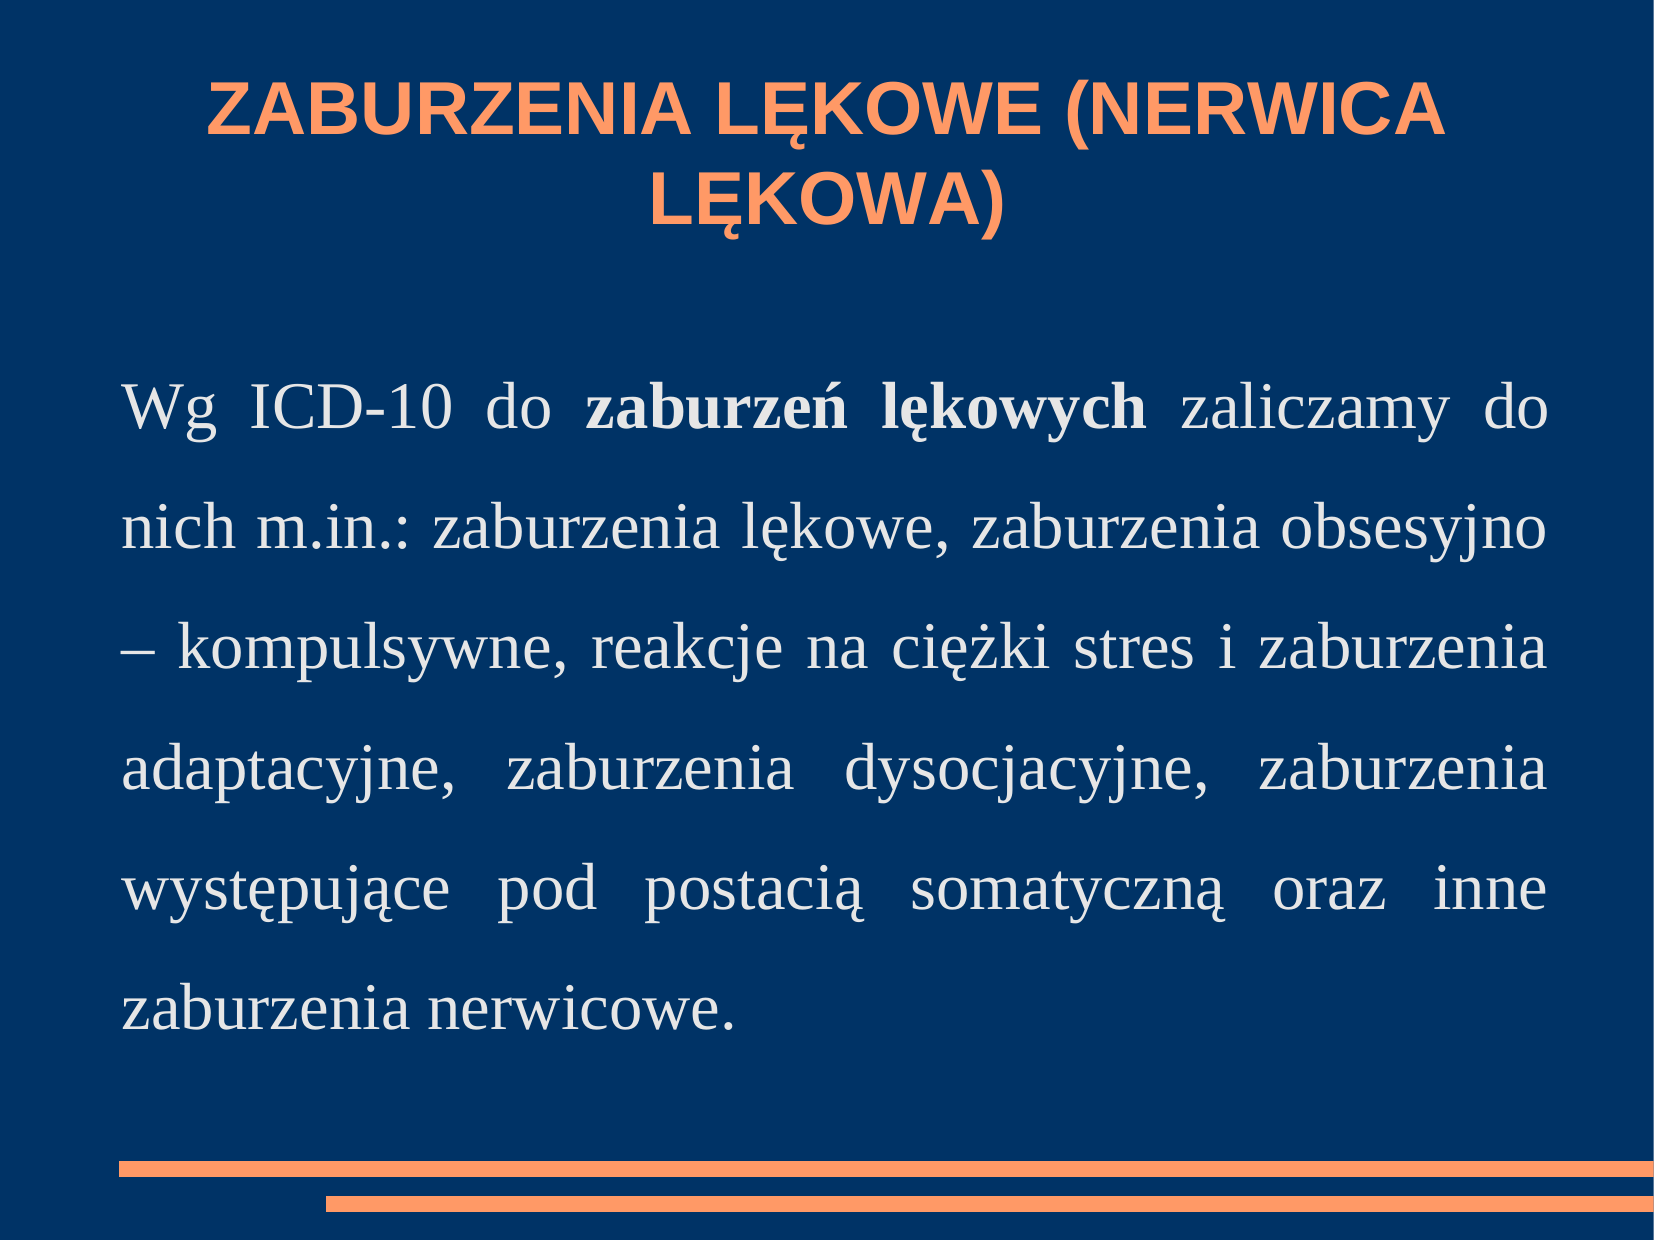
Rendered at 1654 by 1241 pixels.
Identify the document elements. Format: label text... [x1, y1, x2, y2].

list Wg ICD-10 do zaburzeń lękowych zaliczamy do nich m.in.: zaburzenia lękowe, zaburzenia obsesyjno – kompulsywne, reakcje na ciężki stres i zaburzenia adaptacyjne, zaburzenia dysocjacyjne, zaburzenia występujące pod postacią somatyczną oraz inne zaburzenia nerwicowe. [121, 321, 1561, 1132]
title ZABURZENIA LĘKOWE (NERWICA LĘKOWA) [121, 46, 1534, 254]
